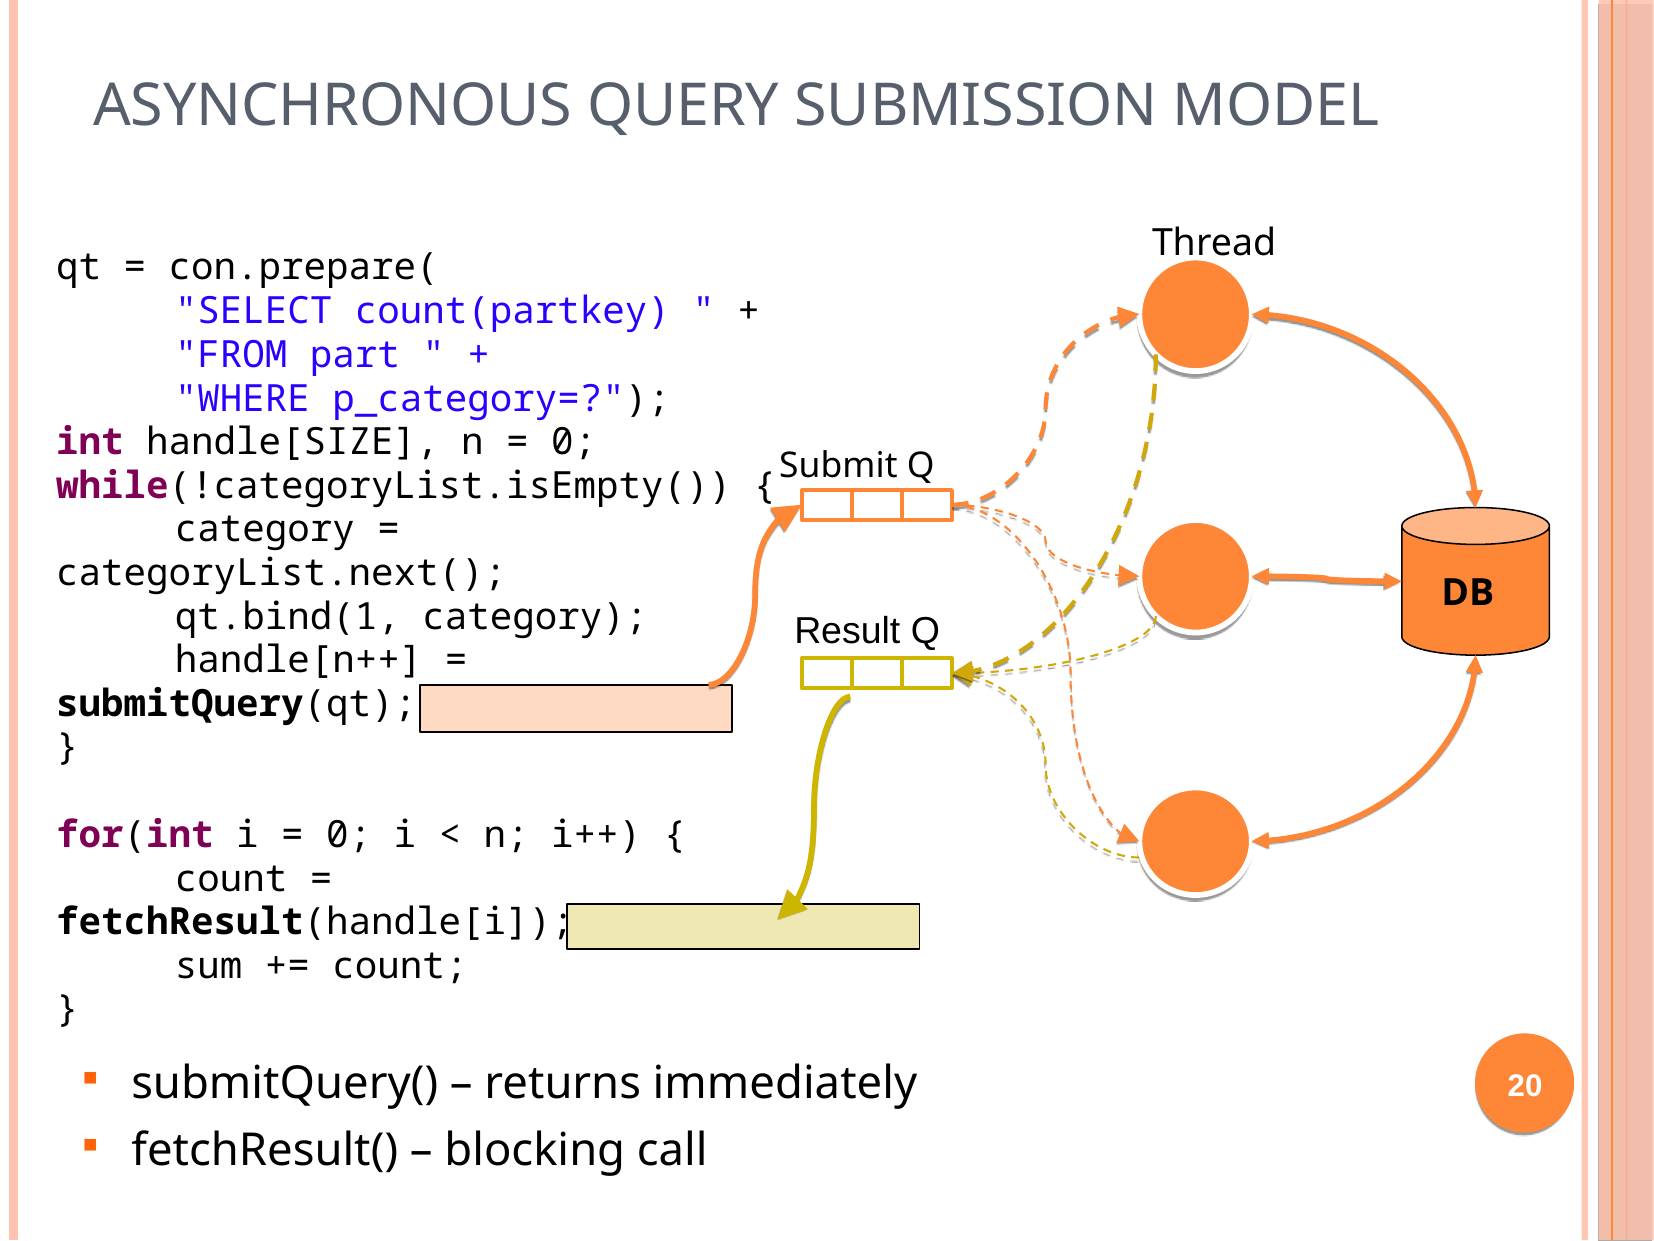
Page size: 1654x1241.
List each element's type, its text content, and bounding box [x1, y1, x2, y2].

title Asynchronous query submission model [76, 7, 1565, 145]
text_box [566, 903, 920, 949]
slide_number <number> [1470, 1036, 1581, 1132]
text_box [801, 660, 952, 689]
text_box Result Q [779, 602, 969, 660]
text_box [801, 490, 952, 520]
text_box [419, 684, 733, 733]
text_box Submit Q [764, 432, 965, 483]
text_box DB [1426, 557, 1542, 620]
text_box [1139, 520, 1252, 633]
text_box submitQuery() – returns immediately fetchResult() – blocking call [51, 982, 1540, 1183]
text_box [1401, 527, 1550, 656]
text_box Thread [1137, 207, 1315, 252]
text_box Thread [1178, 237, 1189, 252]
text_box Thread [1258, 237, 1270, 252]
text_box Submit Q [912, 454, 928, 475]
text_box qt = con.prepare( "SELECT count(partkey) " + "FROM part " + "WHERE p_category=?"); int handle[SIZE], n = 0; while(!categoryList.isEmpty()) { category = categoryList.next(); qt.bind(1, category); handle[n++] = submitQuery(qt); } for(int i = 0; i < n; i++) { count = fetchResult(handle[i]); sum += count; } [41, 236, 857, 904]
text_box [1139, 787, 1252, 896]
text_box [1139, 257, 1252, 372]
